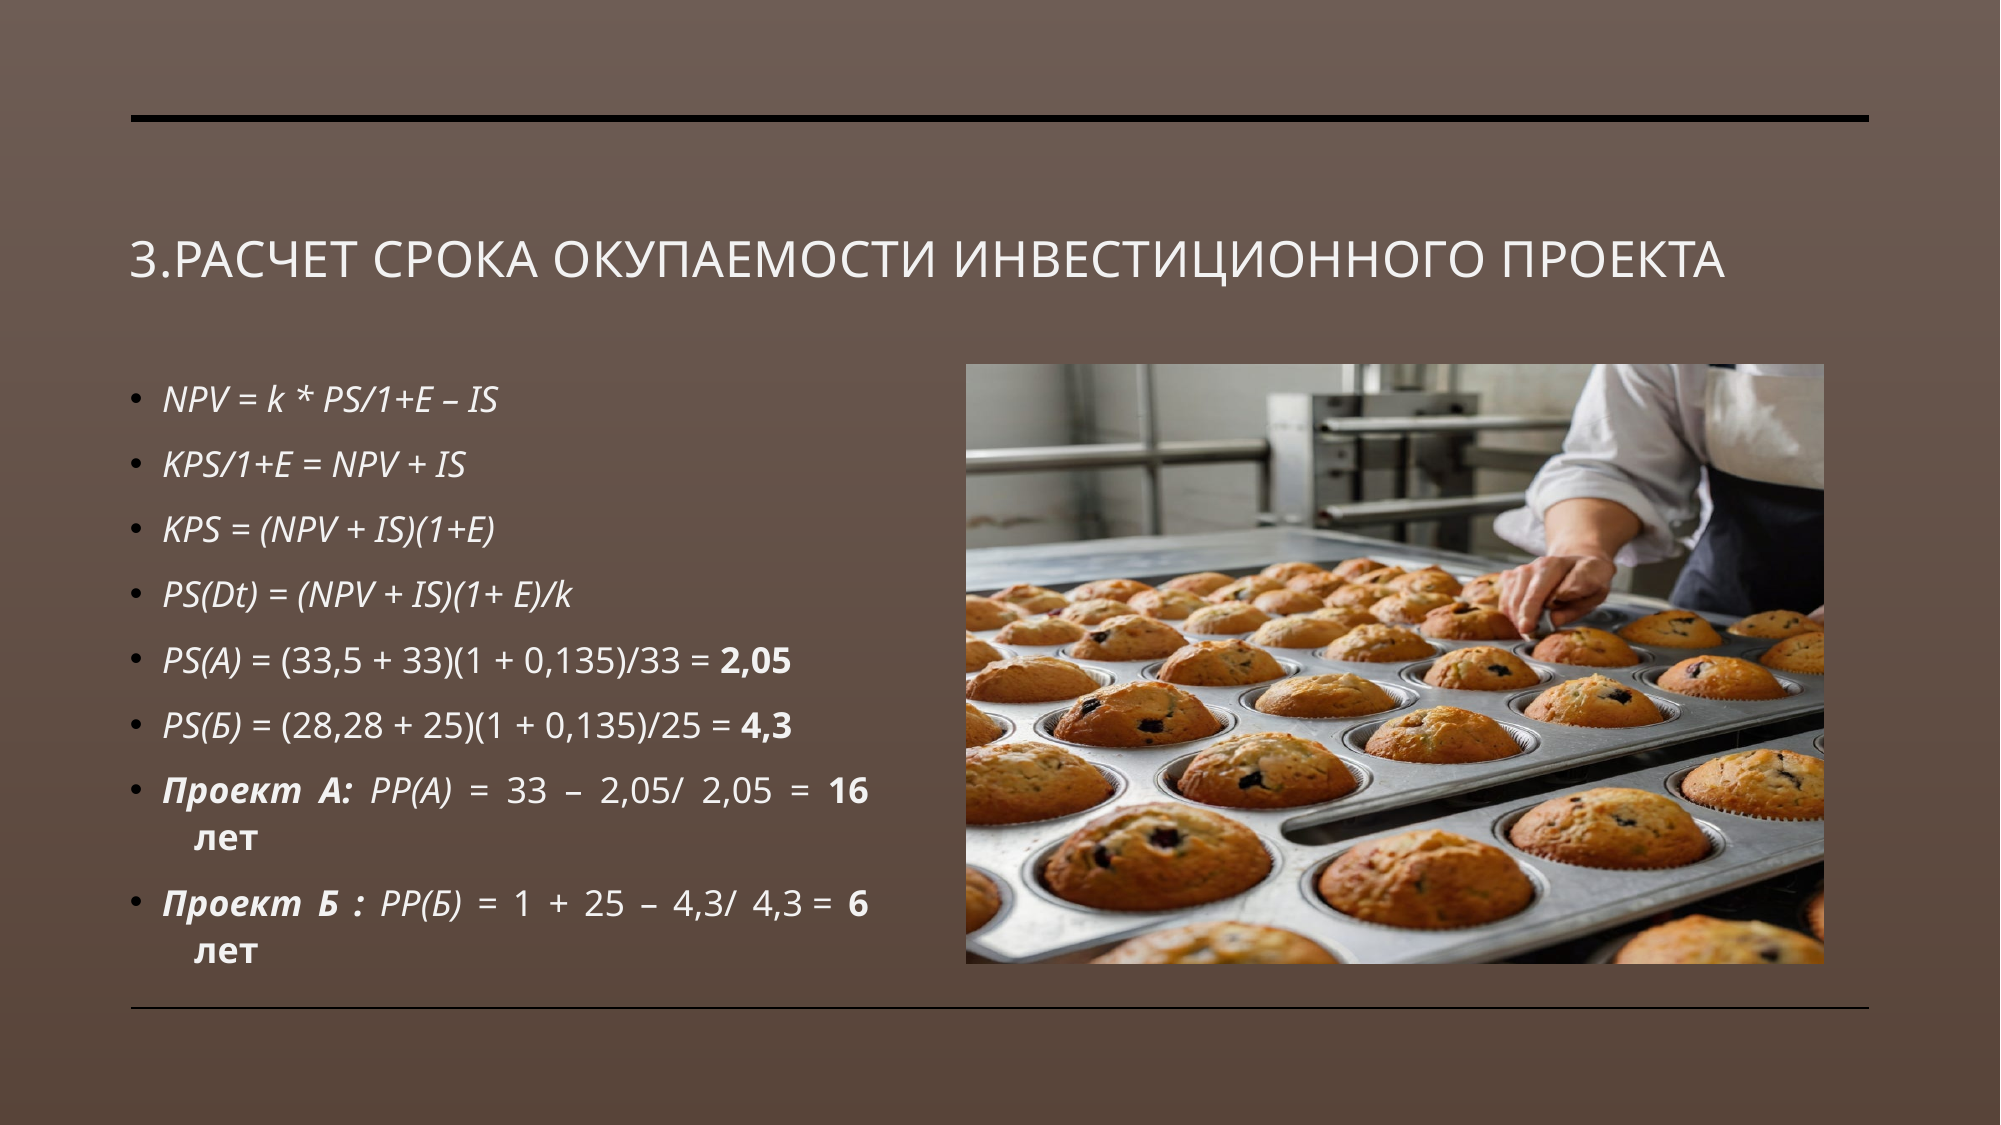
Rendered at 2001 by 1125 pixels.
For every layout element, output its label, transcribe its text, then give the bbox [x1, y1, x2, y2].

title 3.РАСЧЕТ СРОКА ОКУПАЕМОСТИ ИНВЕСТИЦИОННОГО ПРОЕКТА [114, 149, 1869, 365]
picture [966, 364, 1824, 964]
list NPV = k * PS/1+E – IS KPS/1+E = NPV + IS KPS = (NPV + IS)(1+E) PS(Dt) = (NPV + IS)(1+ E)/k PS(A) = (33,5 + 33)(1 + 0,135)/33 = 2,05 PS(Б) = (28,28 + 25)(1 + 0,135)/25 = 4,3 Проект А: PP(A) = 33 – 2,05/ 2,05 = 16 лет Проект Б : PP(Б) = 1 + 25 – 4,3/ 4,3 = 6 лет [114, 364, 884, 979]
